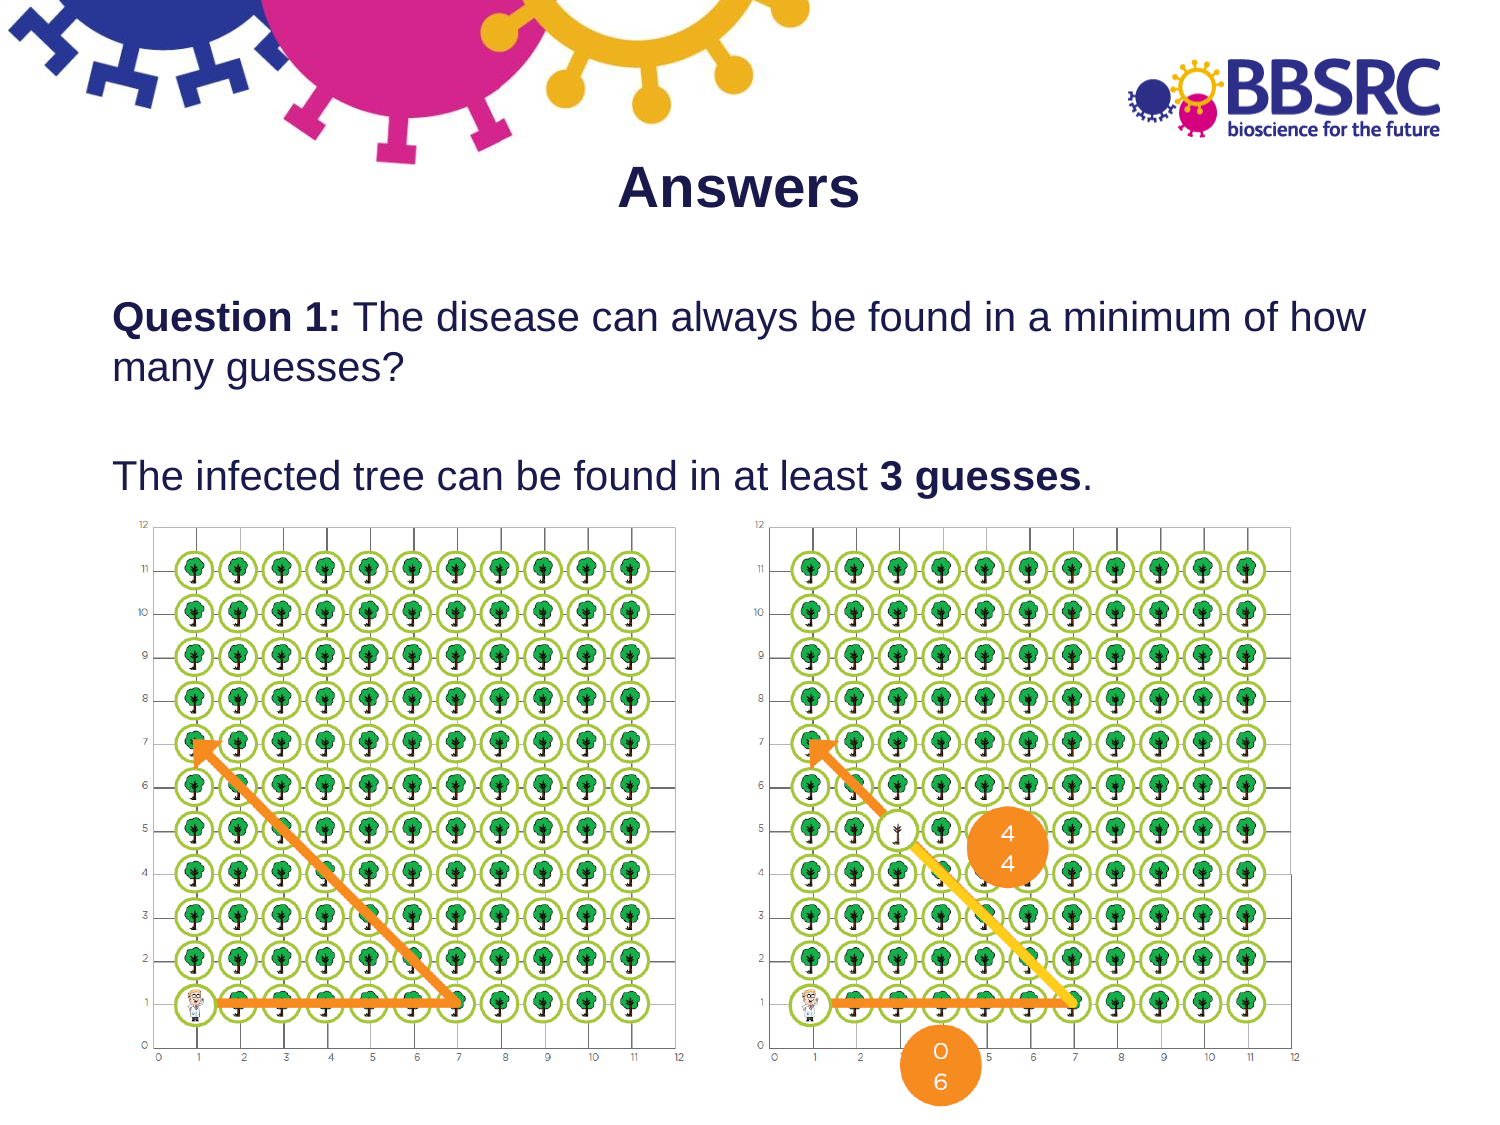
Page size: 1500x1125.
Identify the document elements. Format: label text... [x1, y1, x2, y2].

picture [123, 503, 1317, 1109]
list Answers Question 1: The disease can always be found in a minimum of how many guesses? The infected tree can be found in at least 3 guesses. [112, 149, 1377, 941]
